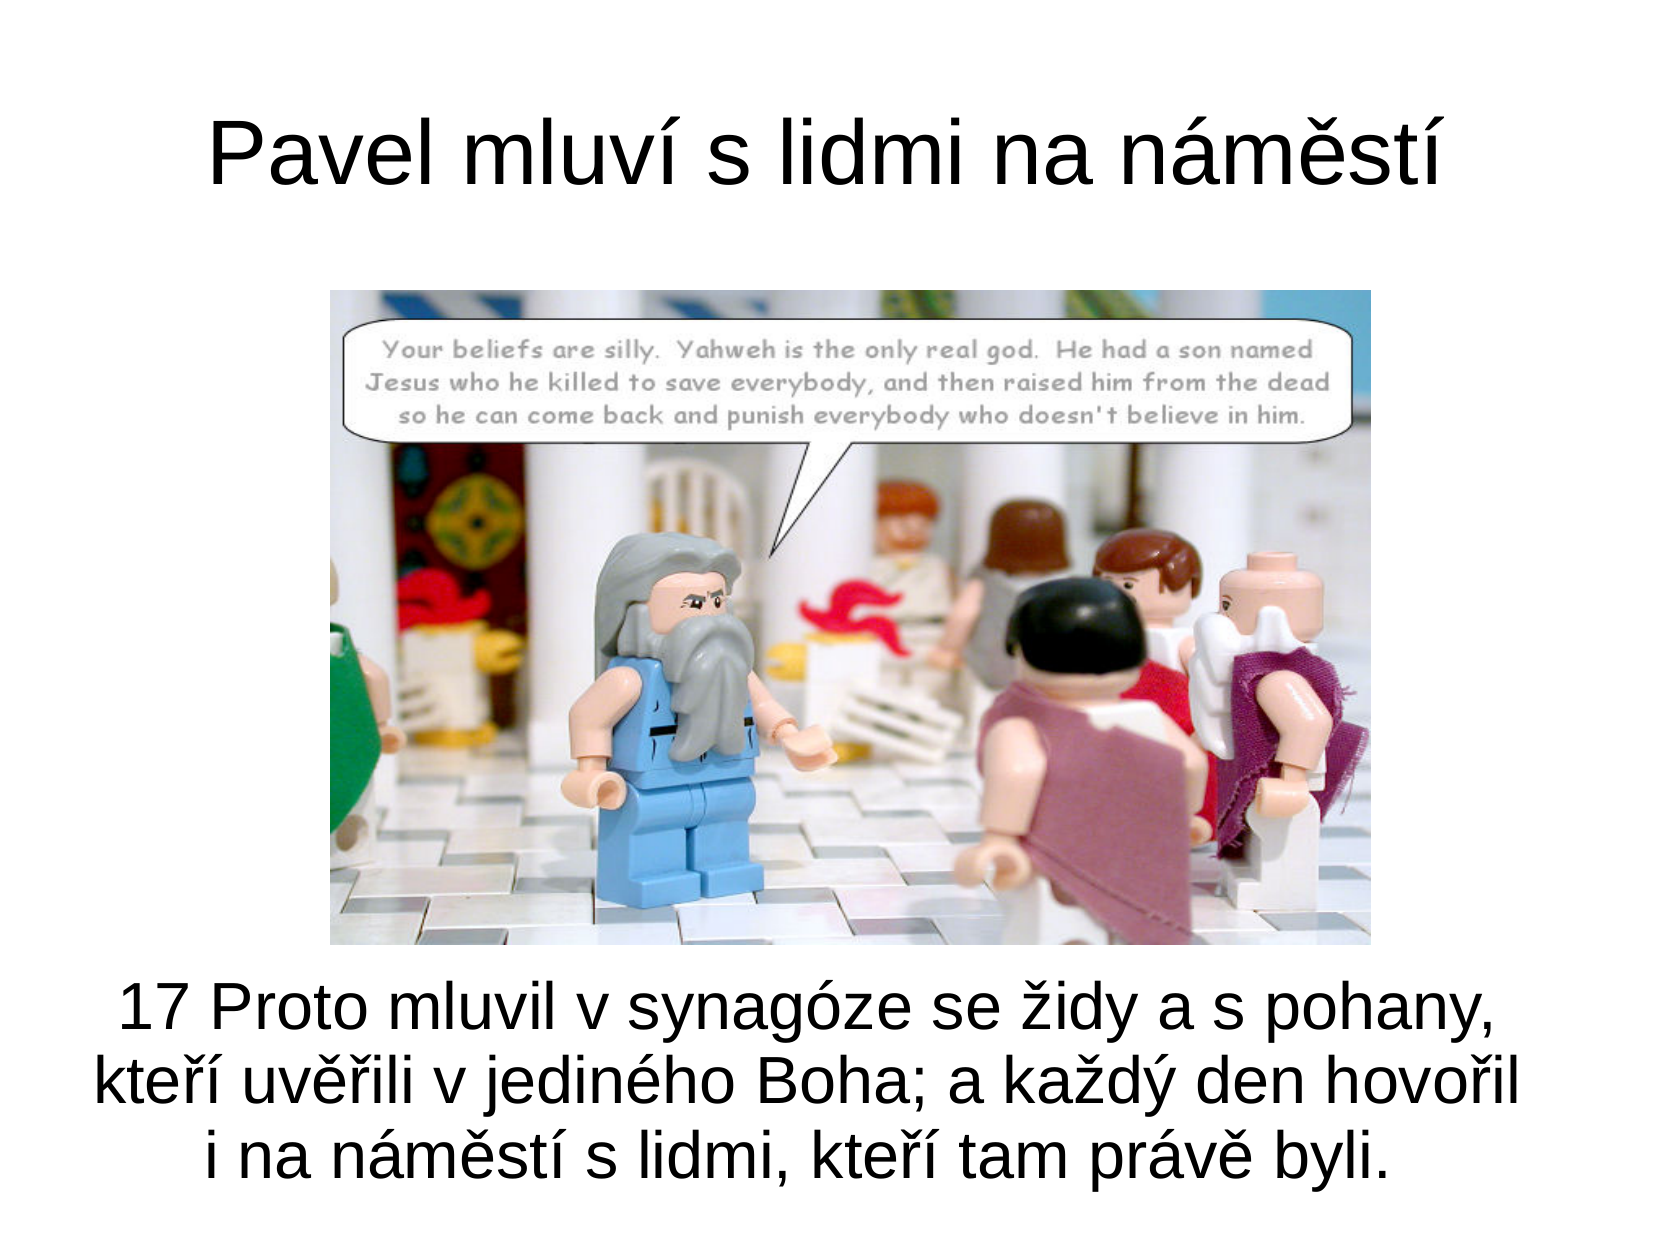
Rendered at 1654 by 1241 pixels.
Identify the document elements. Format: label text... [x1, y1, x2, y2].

subtitle 17 Proto mluvil v synagóze se židy a s pohany, kteří uvěřili v jediného Boha; a každý den hovořil i na náměstí s lidmi, kteří tam právě byli. [80, 968, 1536, 1193]
title Pavel mluví s lidmi na náměstí [82, 49, 1571, 257]
picture [330, 290, 1371, 945]
